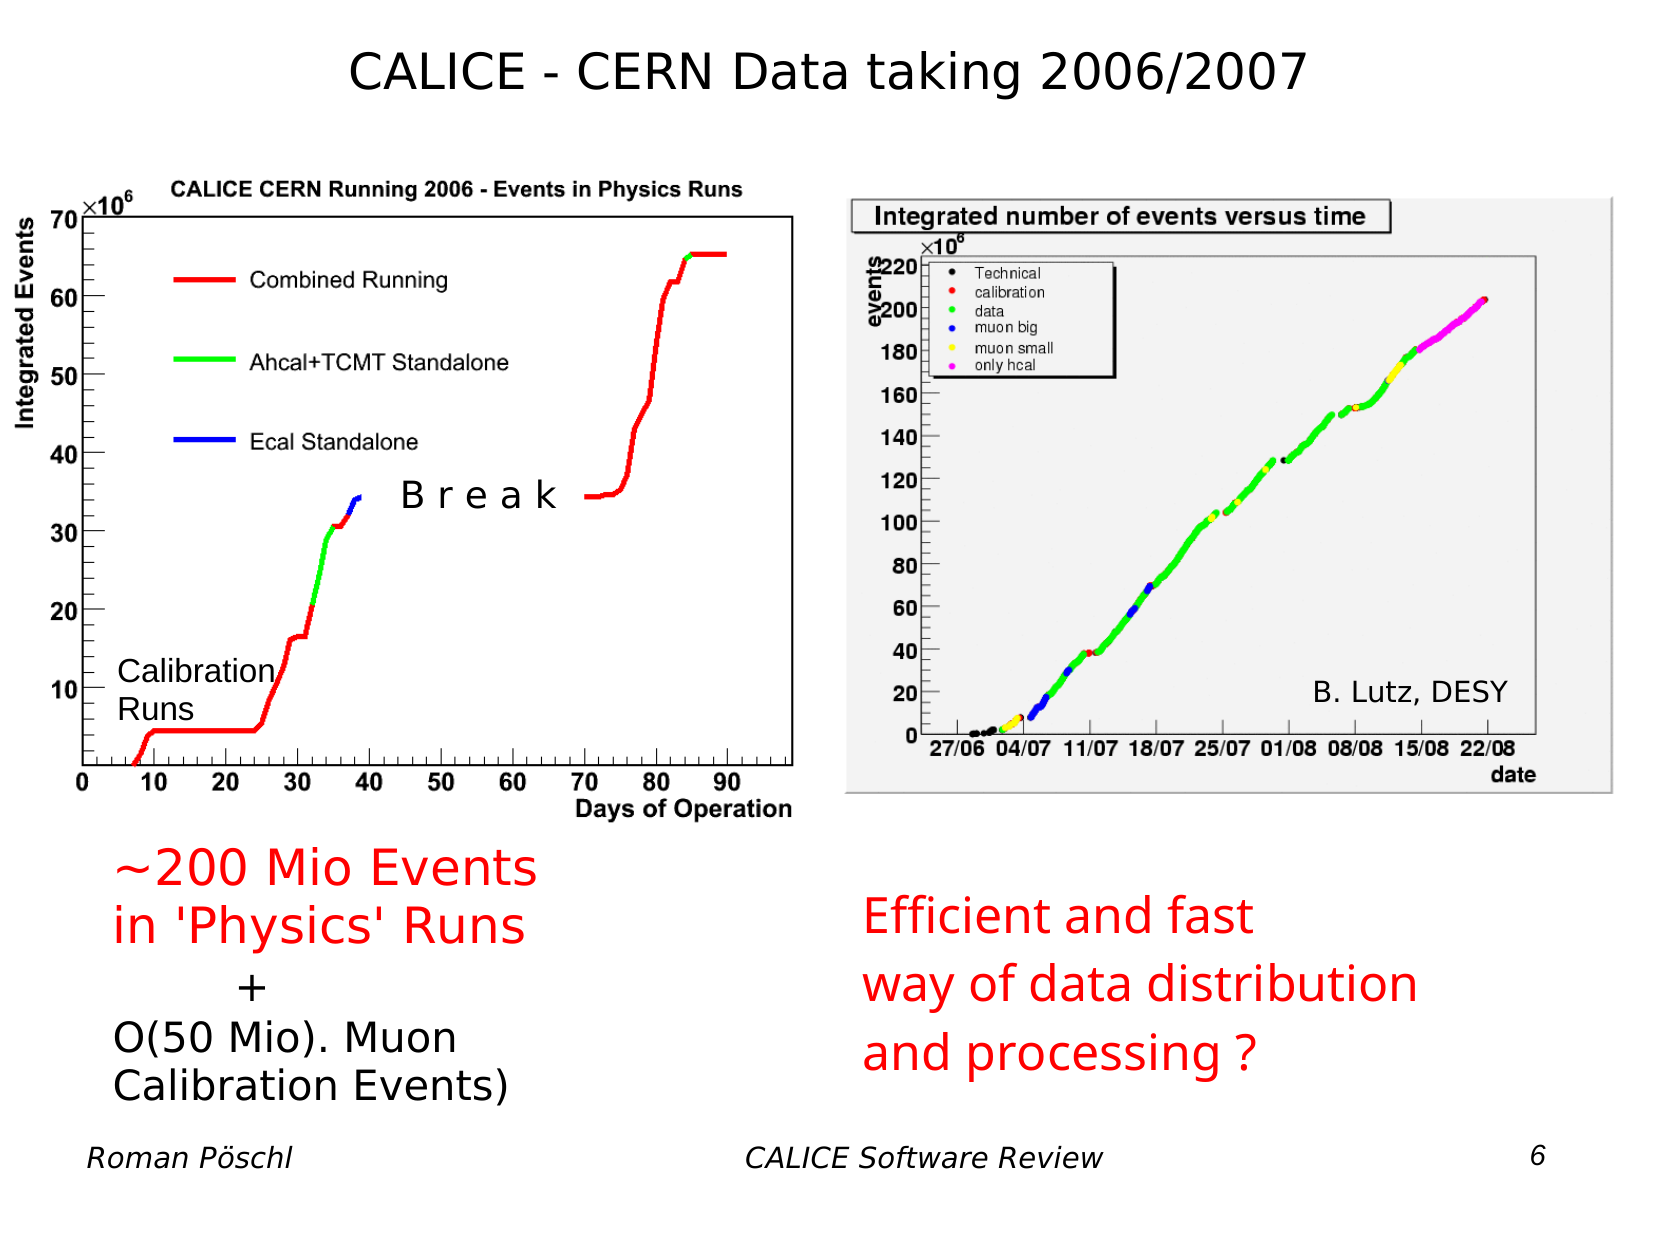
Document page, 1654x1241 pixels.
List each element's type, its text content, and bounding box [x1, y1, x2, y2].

text_box Calibration Runs [117, 652, 291, 730]
text_box B r e a k [399, 473, 554, 518]
text_box ~200 Mio Events in 'Physics' Runs + O(50 Mio). Muon Calibration Events) [112, 838, 719, 1227]
text_box CALICE - CERN Data taking 2006/2007 [348, 42, 1291, 102]
picture [0, 149, 1647, 834]
text_box Efficient and fast way of data distribution and processing ? [862, 880, 1403, 1042]
text_box B. Lutz, DESY [1312, 675, 1509, 710]
